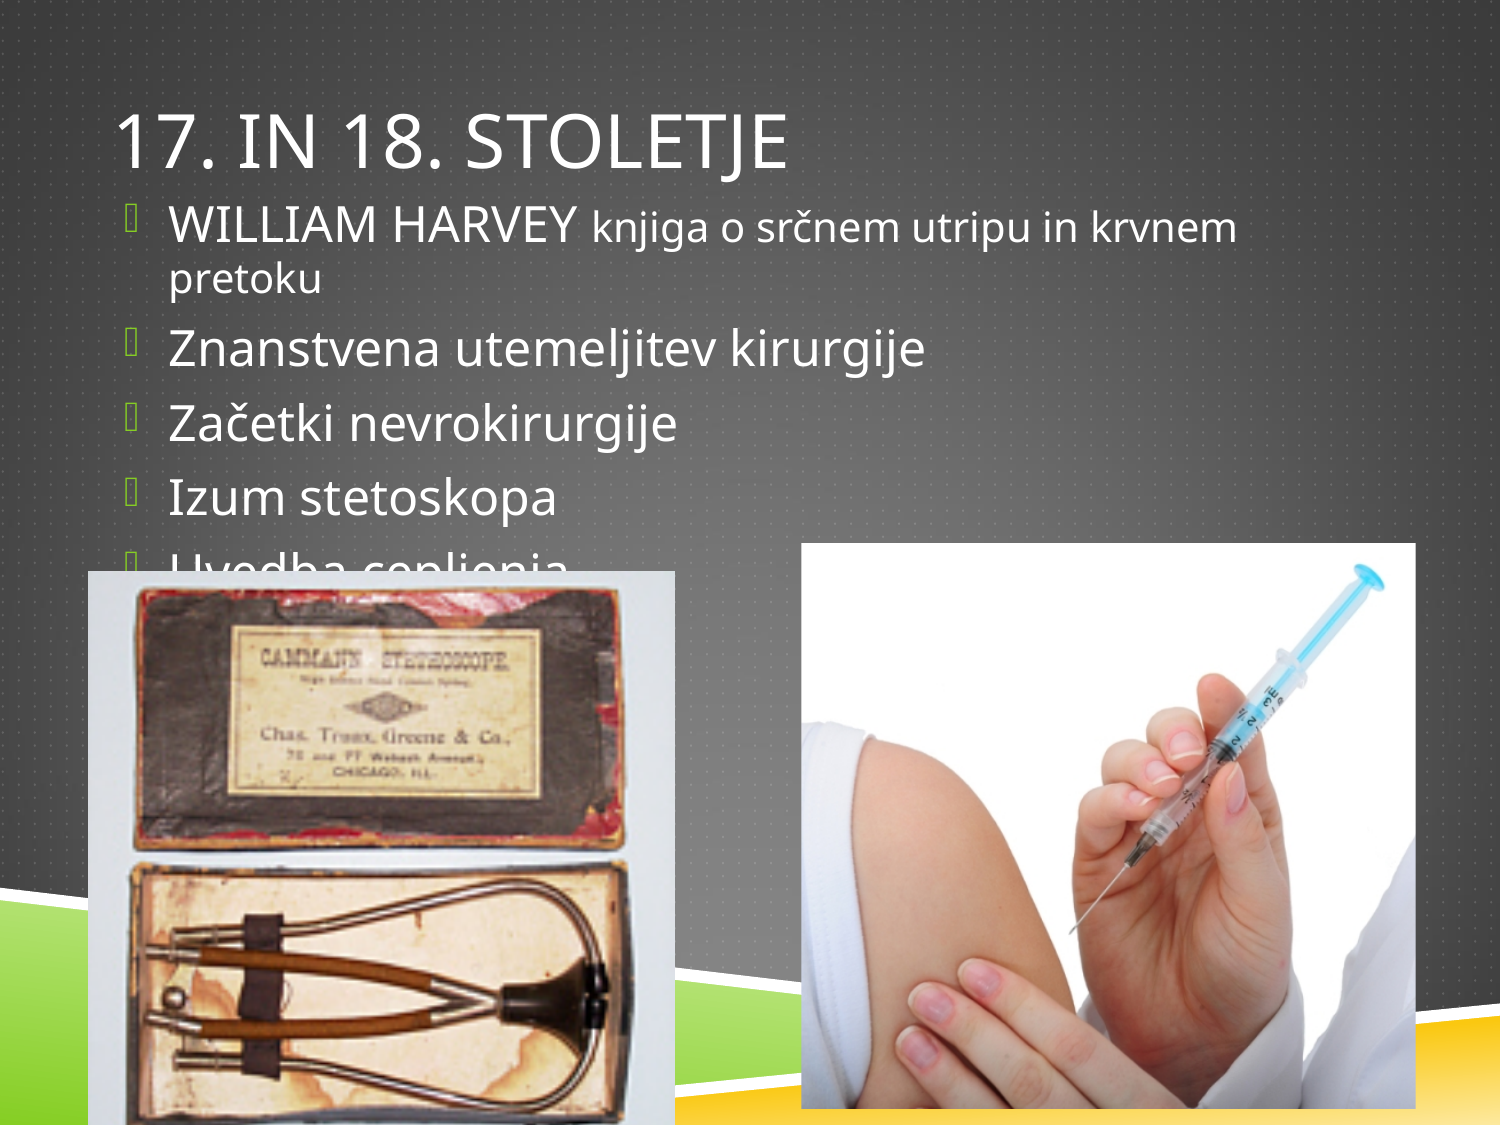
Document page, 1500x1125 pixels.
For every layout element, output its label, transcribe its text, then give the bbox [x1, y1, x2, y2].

title 17. IN 18. STOLETJE [112, 45, 1388, 184]
picture [0, 0, 1500, 1125]
list WILLIAM HARVEY knjiga o srčnem utripu in krvnem pretoku Znanstvena utemeljitev kirurgije Začetki nevrokirurgije Izum stetoskopa Uvedba cepljenja [112, 184, 1388, 875]
